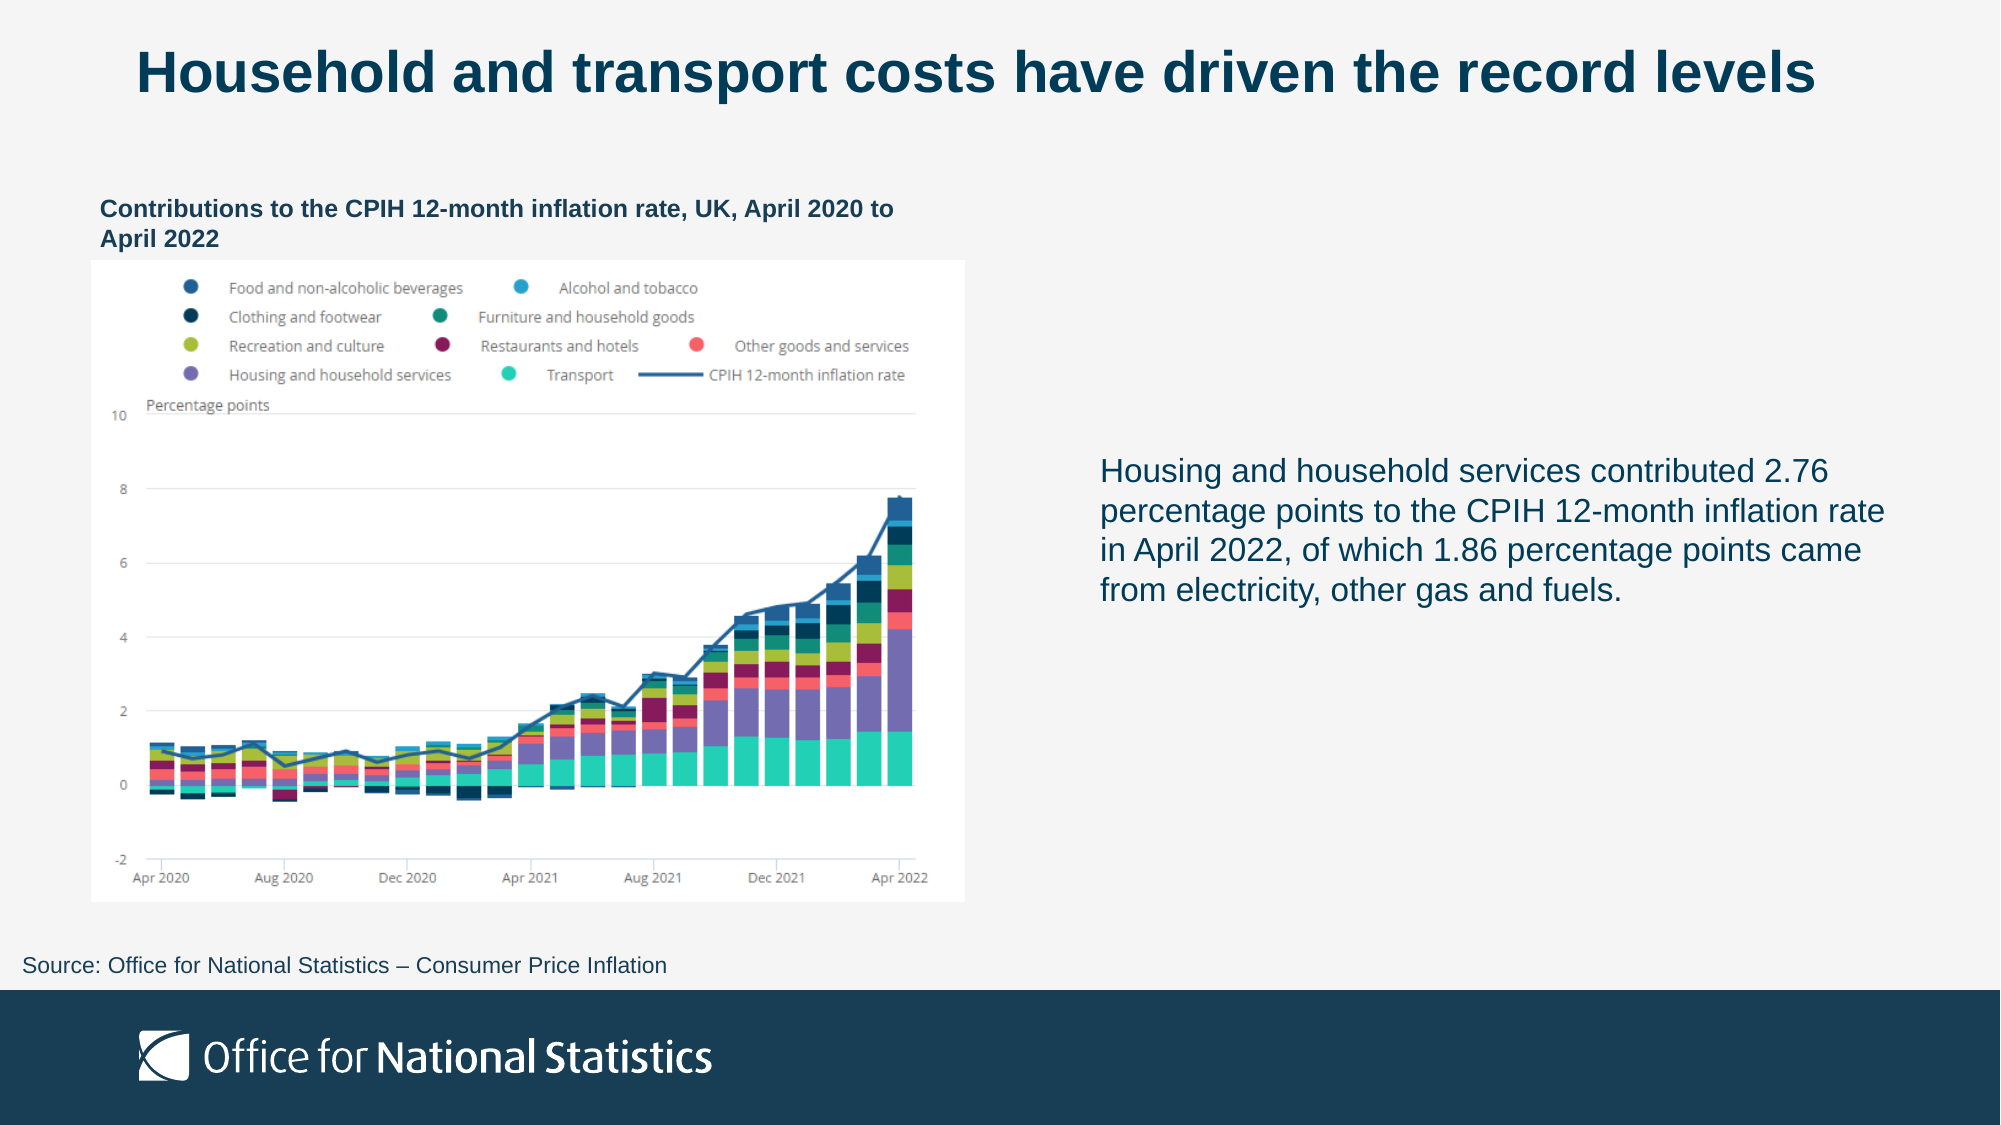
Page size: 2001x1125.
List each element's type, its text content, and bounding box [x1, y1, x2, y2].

title Household and transport costs have driven the record levels [136, 39, 1909, 107]
text_box Housing and household services contributed 2.76 percentage points to the CPIH 12-month inflation rate in April 2022, of which 1.86 percentage points came from electricity, other gas and fuels. [1085, 441, 1919, 619]
text_box Source: Office for National Statistics – Consumer Price Inflation [22, 942, 735, 986]
text_box Contributions to the CPIH 12-month inflation rate, UK, April 2020 to April 2022 [99, 184, 957, 260]
picture [91, 260, 965, 902]
